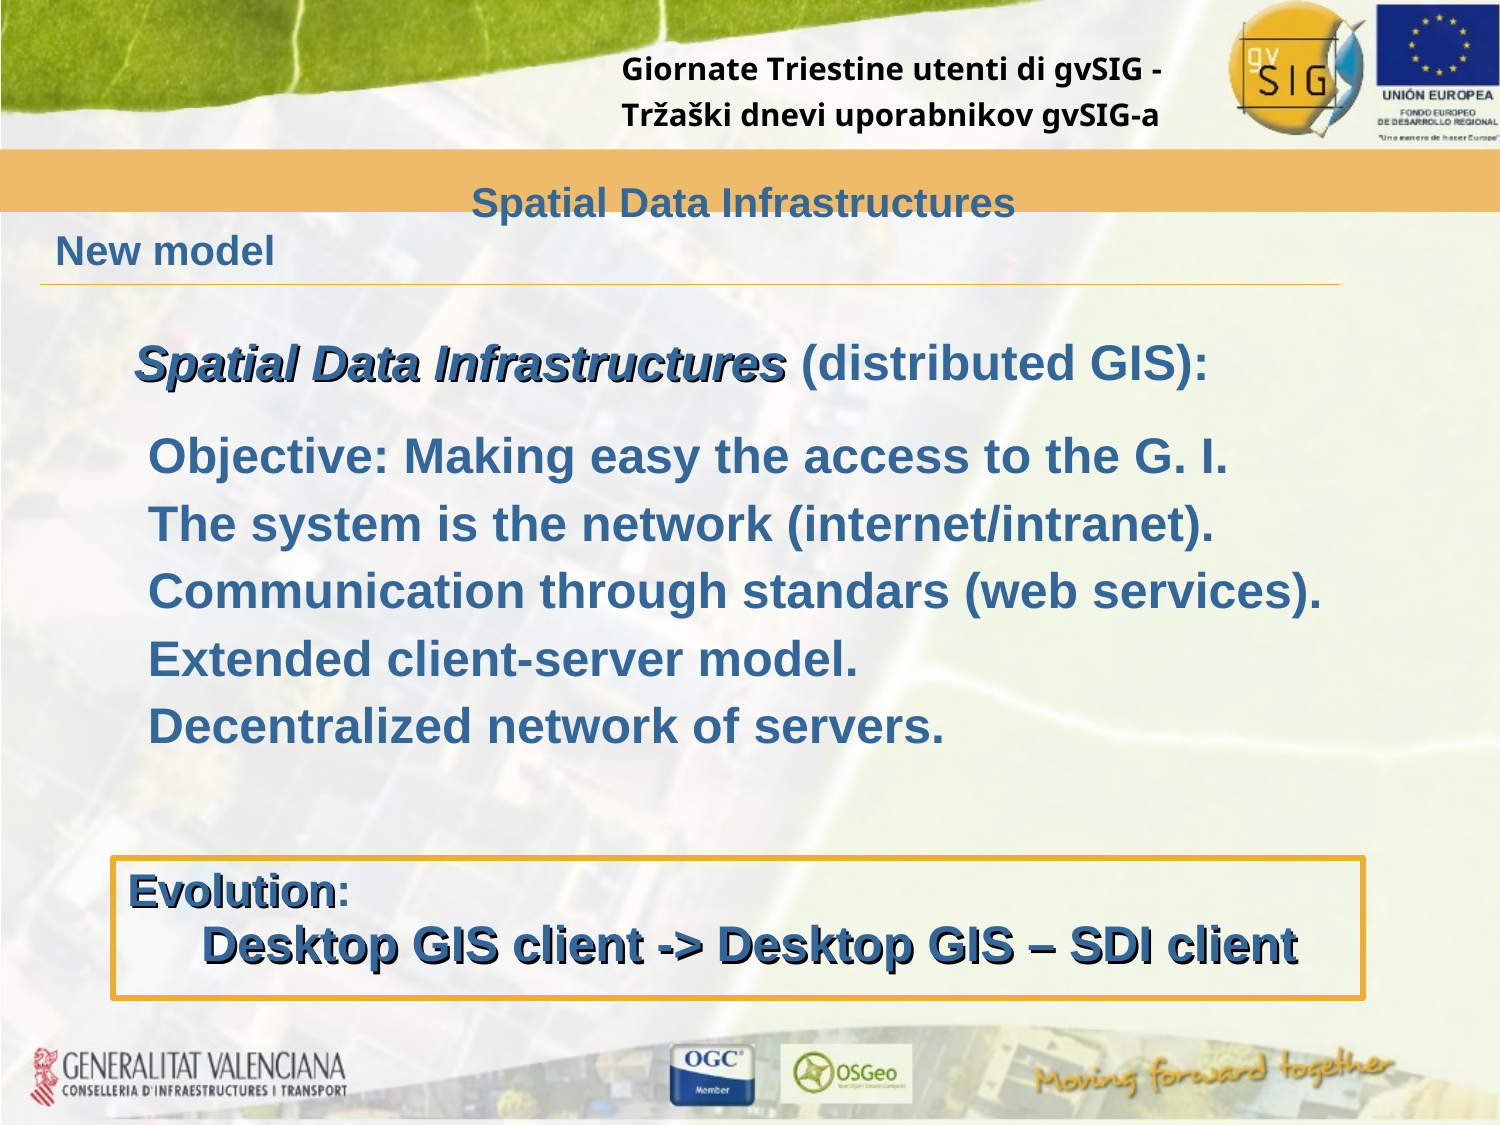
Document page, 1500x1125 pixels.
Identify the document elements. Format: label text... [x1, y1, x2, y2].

text_box Spatial Data Infrastructures [0, 149, 1488, 219]
text_box Spatial Data Infrastructures (distributed GIS): Objective: Making easy the access to the G. I. The system is the network (internet/intranet). Communication through standars (web services). Extended client-server model. Decentralized network of servers. [133, 348, 1474, 829]
text_box Evolution: Desktop GIS client -> Desktop GIS – SDI client [112, 857, 1363, 1044]
picture [1, 212, 1500, 1125]
picture [1, 0, 1500, 149]
text_box New model [40, 222, 1196, 292]
